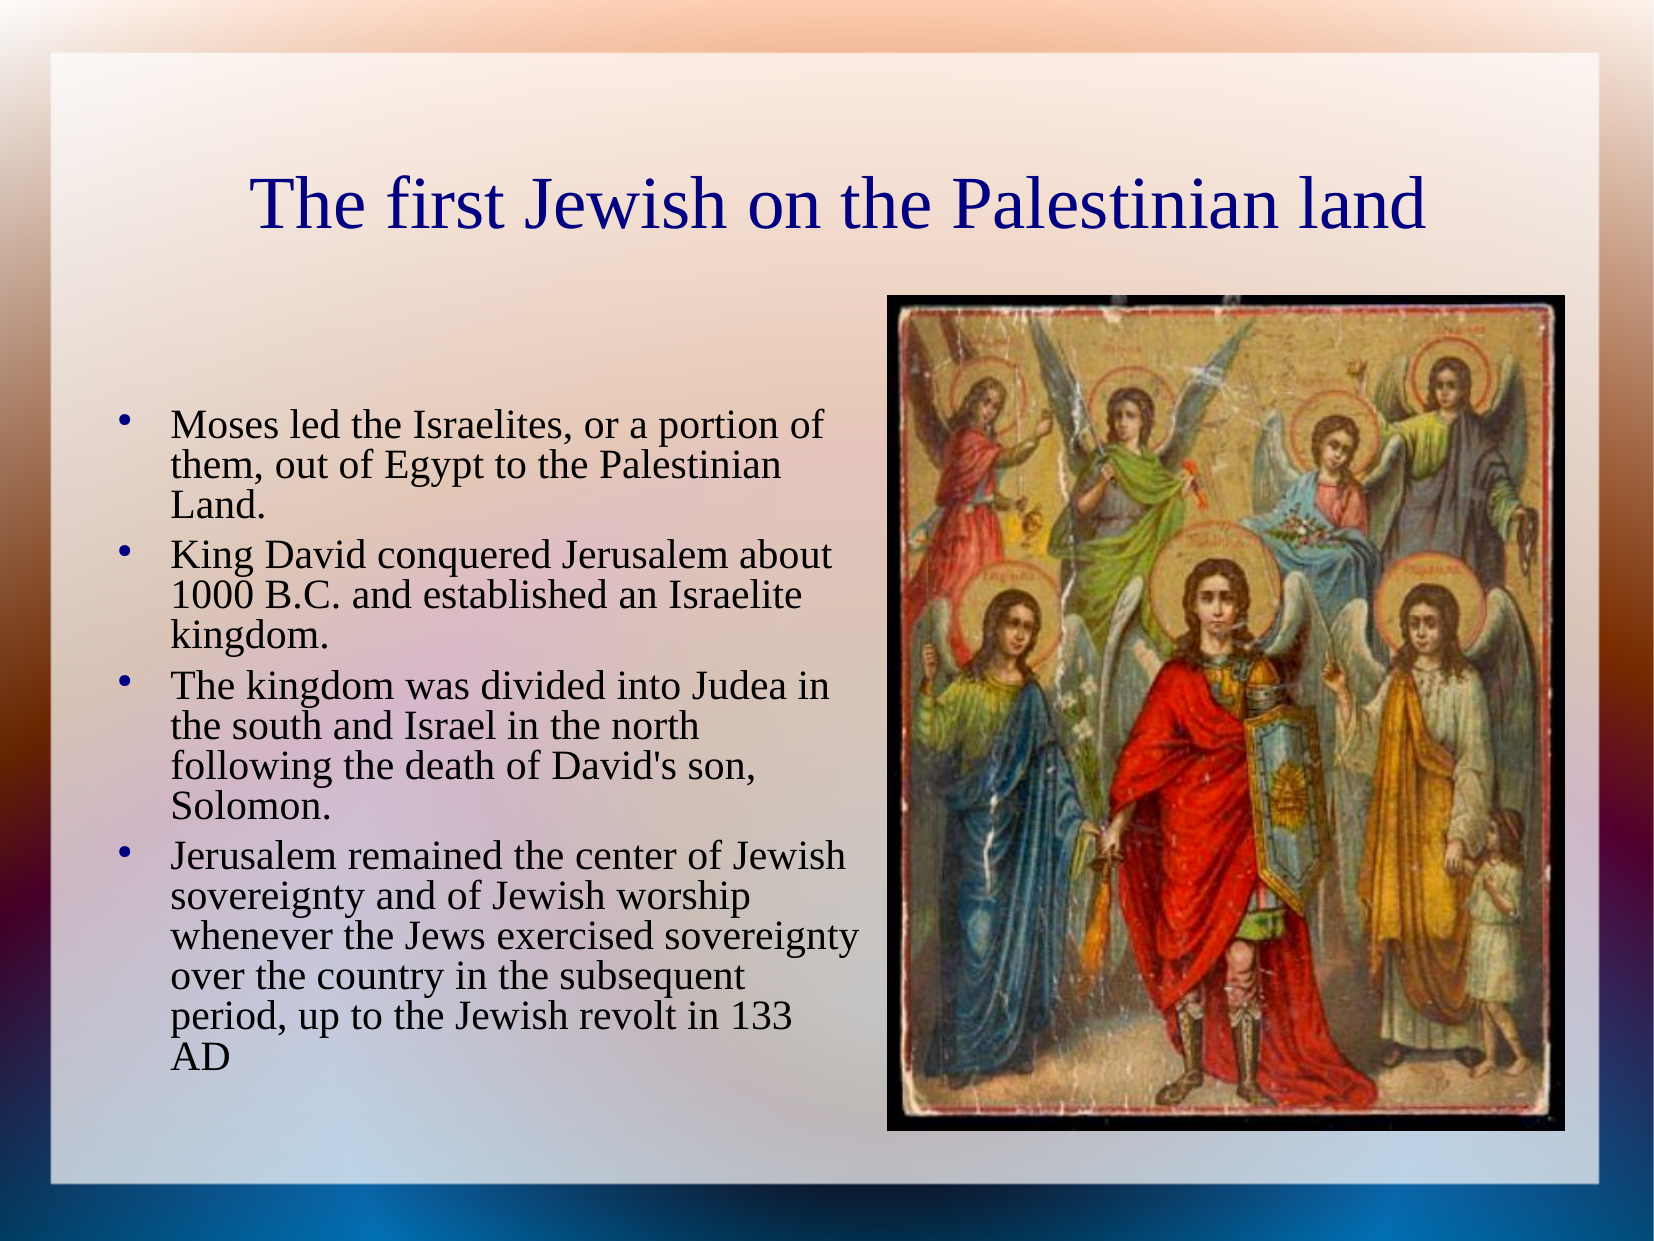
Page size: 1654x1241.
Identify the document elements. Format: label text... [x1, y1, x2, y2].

list Moses led the Israelites, or a portion of them, out of Egypt to the Palestinian Land. King David conquered Jerusalem about 1000 B.C. and established an Israelite kingdom. The kingdom was divided into Judea in the south and Israel in the north following the death of David's son, Solomon. Jerusalem remained the center of Jewish sovereignty and of Jewish worship whenever the Jews exercised sovereignty over the country in the subsequent period, up to the Jewish revolt in 133 AD [84, 398, 879, 1213]
picture [0, 0, 1654, 1241]
title The first Jewish on the Palestinian land [124, 90, 1528, 306]
